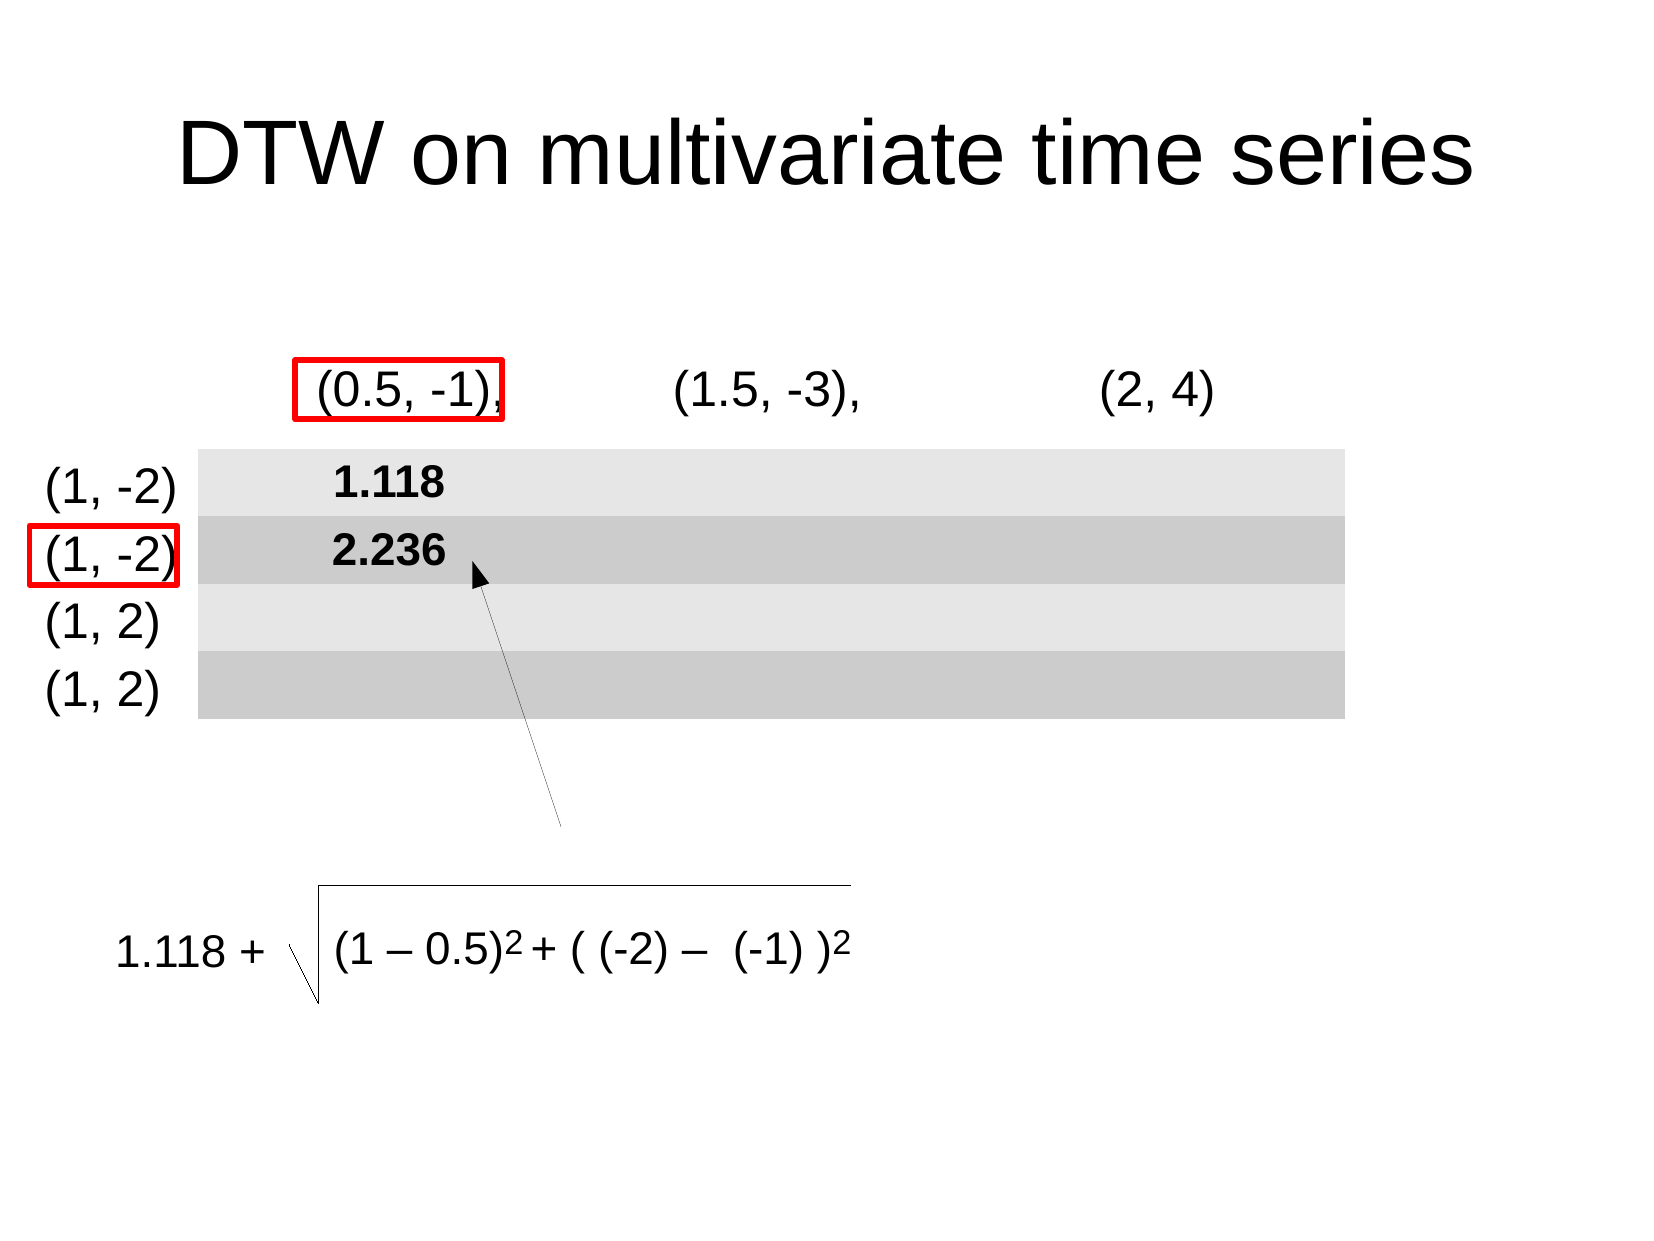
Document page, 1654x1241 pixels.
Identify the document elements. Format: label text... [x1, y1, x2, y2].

table_cell [963, 651, 1345, 719]
text_box (1, -2) (1, -2) (1, 2) (1, 2) [32, 529, 174, 582]
table_cell [963, 516, 1345, 584]
text_box (0.5, -1), (1.5, -3), (2, 4) [301, 354, 1276, 425]
text_box 1.118 + [100, 918, 281, 1012]
table_header [580, 449, 963, 516]
title DTW on multivariate time series [82, 49, 1571, 257]
text_box (1, -2) (1, -2) (1, 2) (1, 2) [29, 450, 591, 725]
text_box (1 – 0.5)2 + ( (-2) – (-1) )2 [319, 915, 874, 984]
table_cell [591, 516, 963, 584]
table_cell [963, 584, 1345, 651]
text_box (0.5, -1), (1.5, -3), (2, 4) [301, 363, 499, 416]
table_cell [591, 584, 963, 651]
table_cell [591, 651, 963, 719]
table_header [963, 449, 1345, 516]
